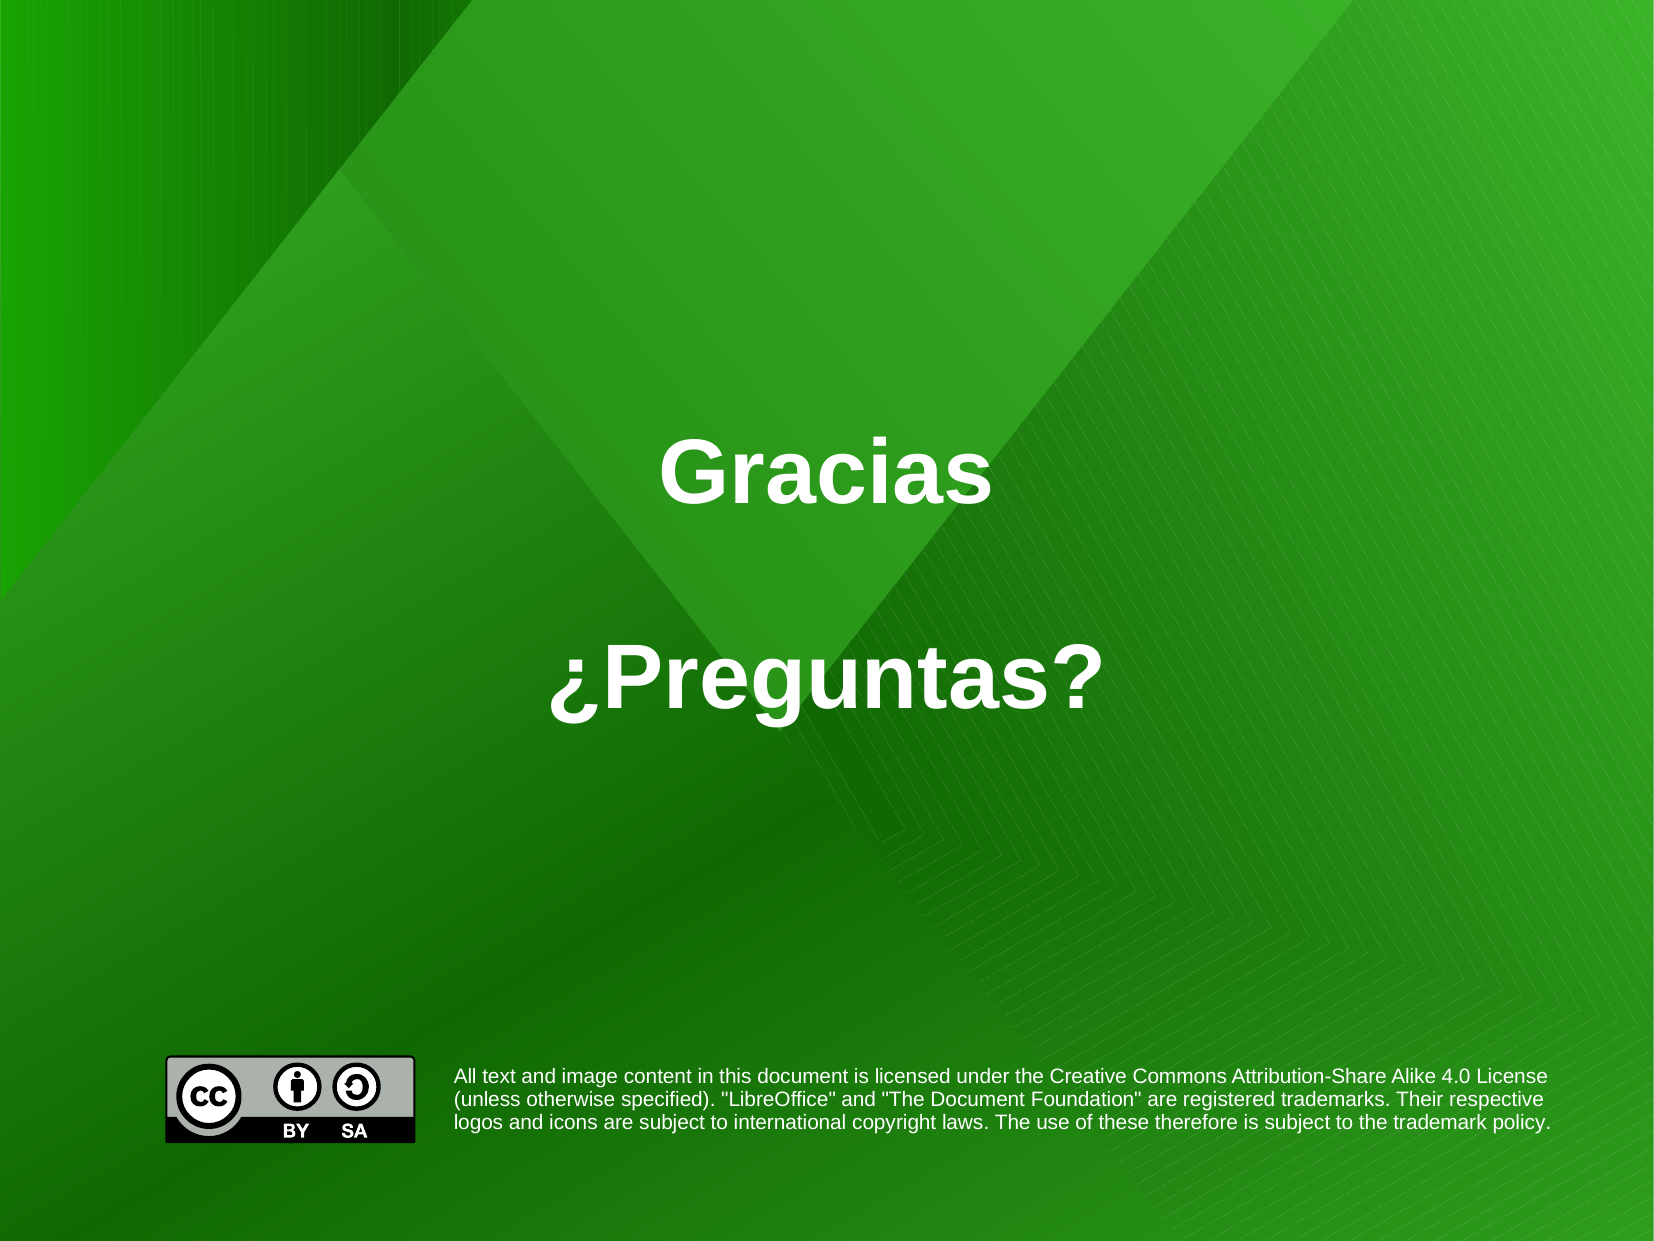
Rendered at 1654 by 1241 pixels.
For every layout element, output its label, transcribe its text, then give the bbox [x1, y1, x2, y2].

title Gracias ¿Preguntas? [82, 321, 1571, 827]
